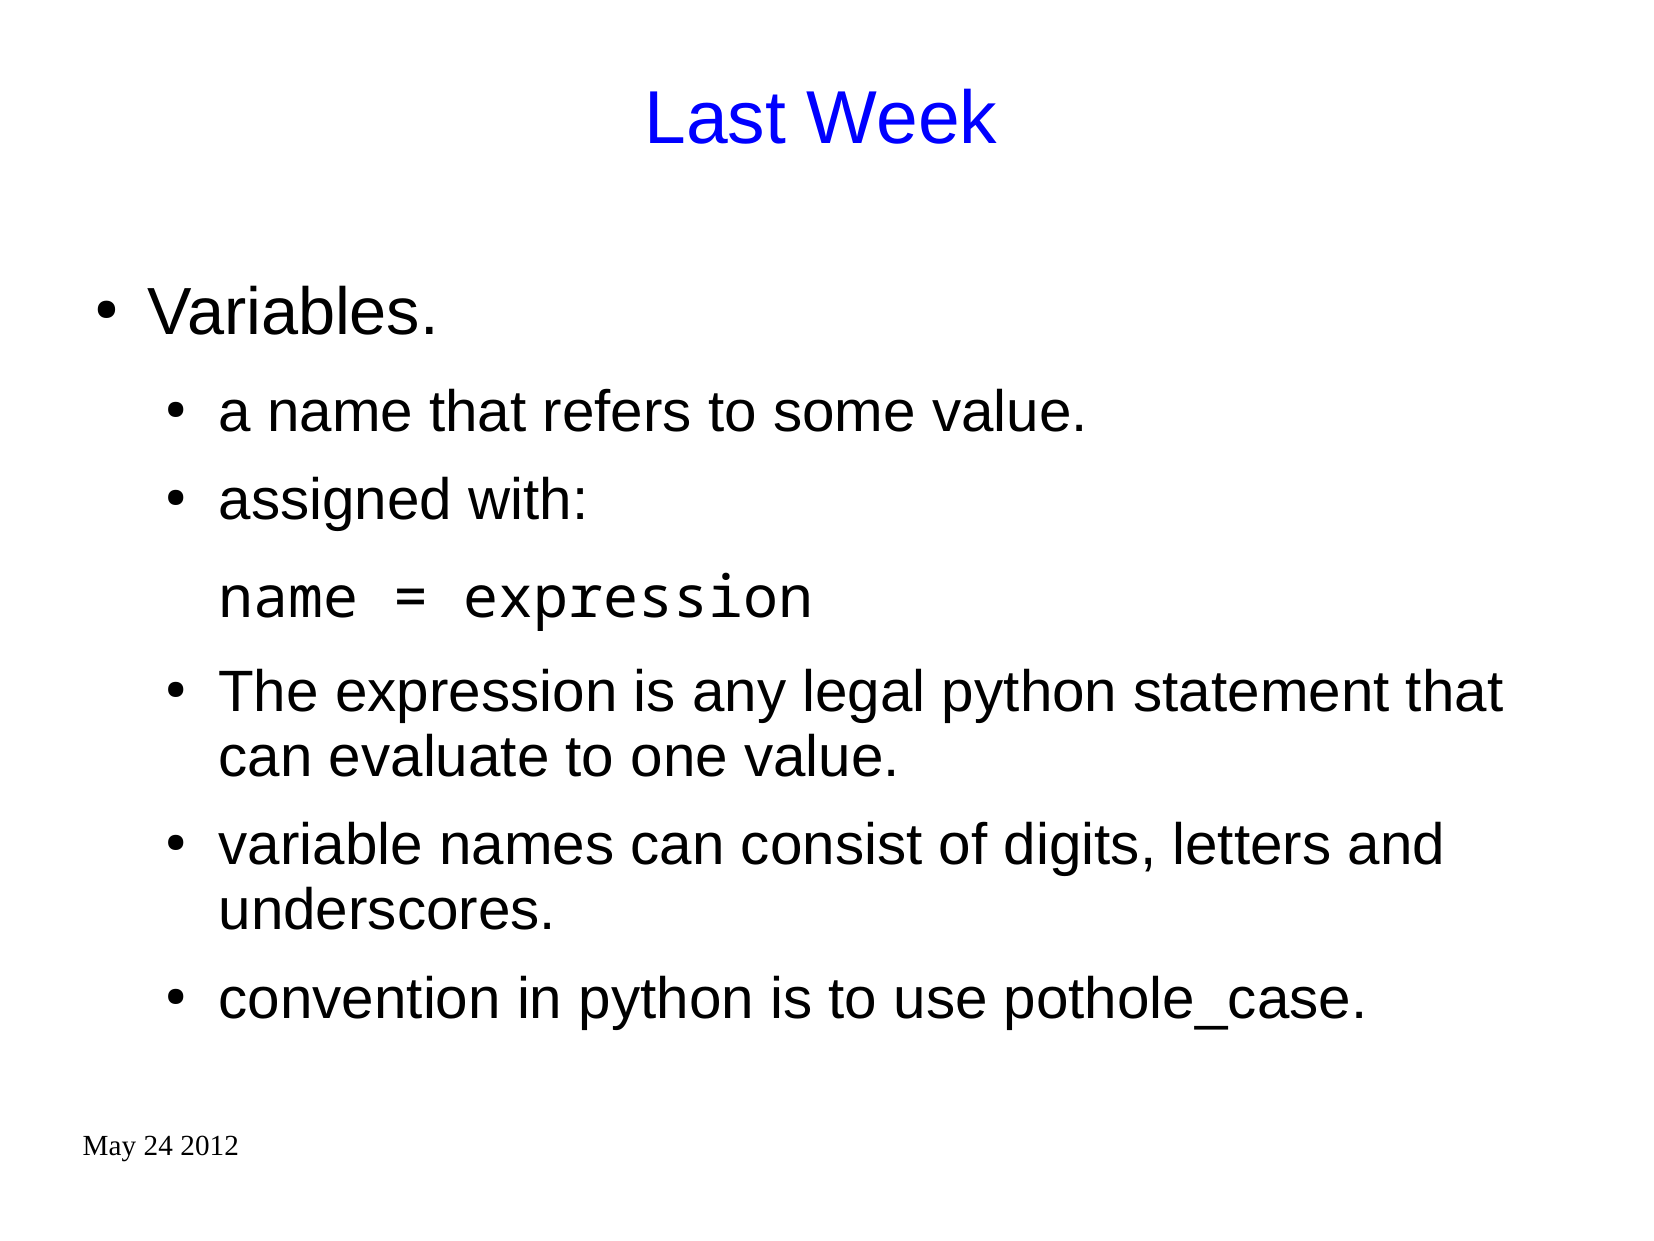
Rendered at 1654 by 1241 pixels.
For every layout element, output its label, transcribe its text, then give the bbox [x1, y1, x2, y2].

list Variables. a name that refers to some value. assigned with: name = expression The expression is any legal python statement that can evaluate to one value. variable names can consist of digits, letters and underscores. convention in python is to use pothole_case. [76, 274, 1565, 1093]
title Last Week [76, 58, 1565, 178]
